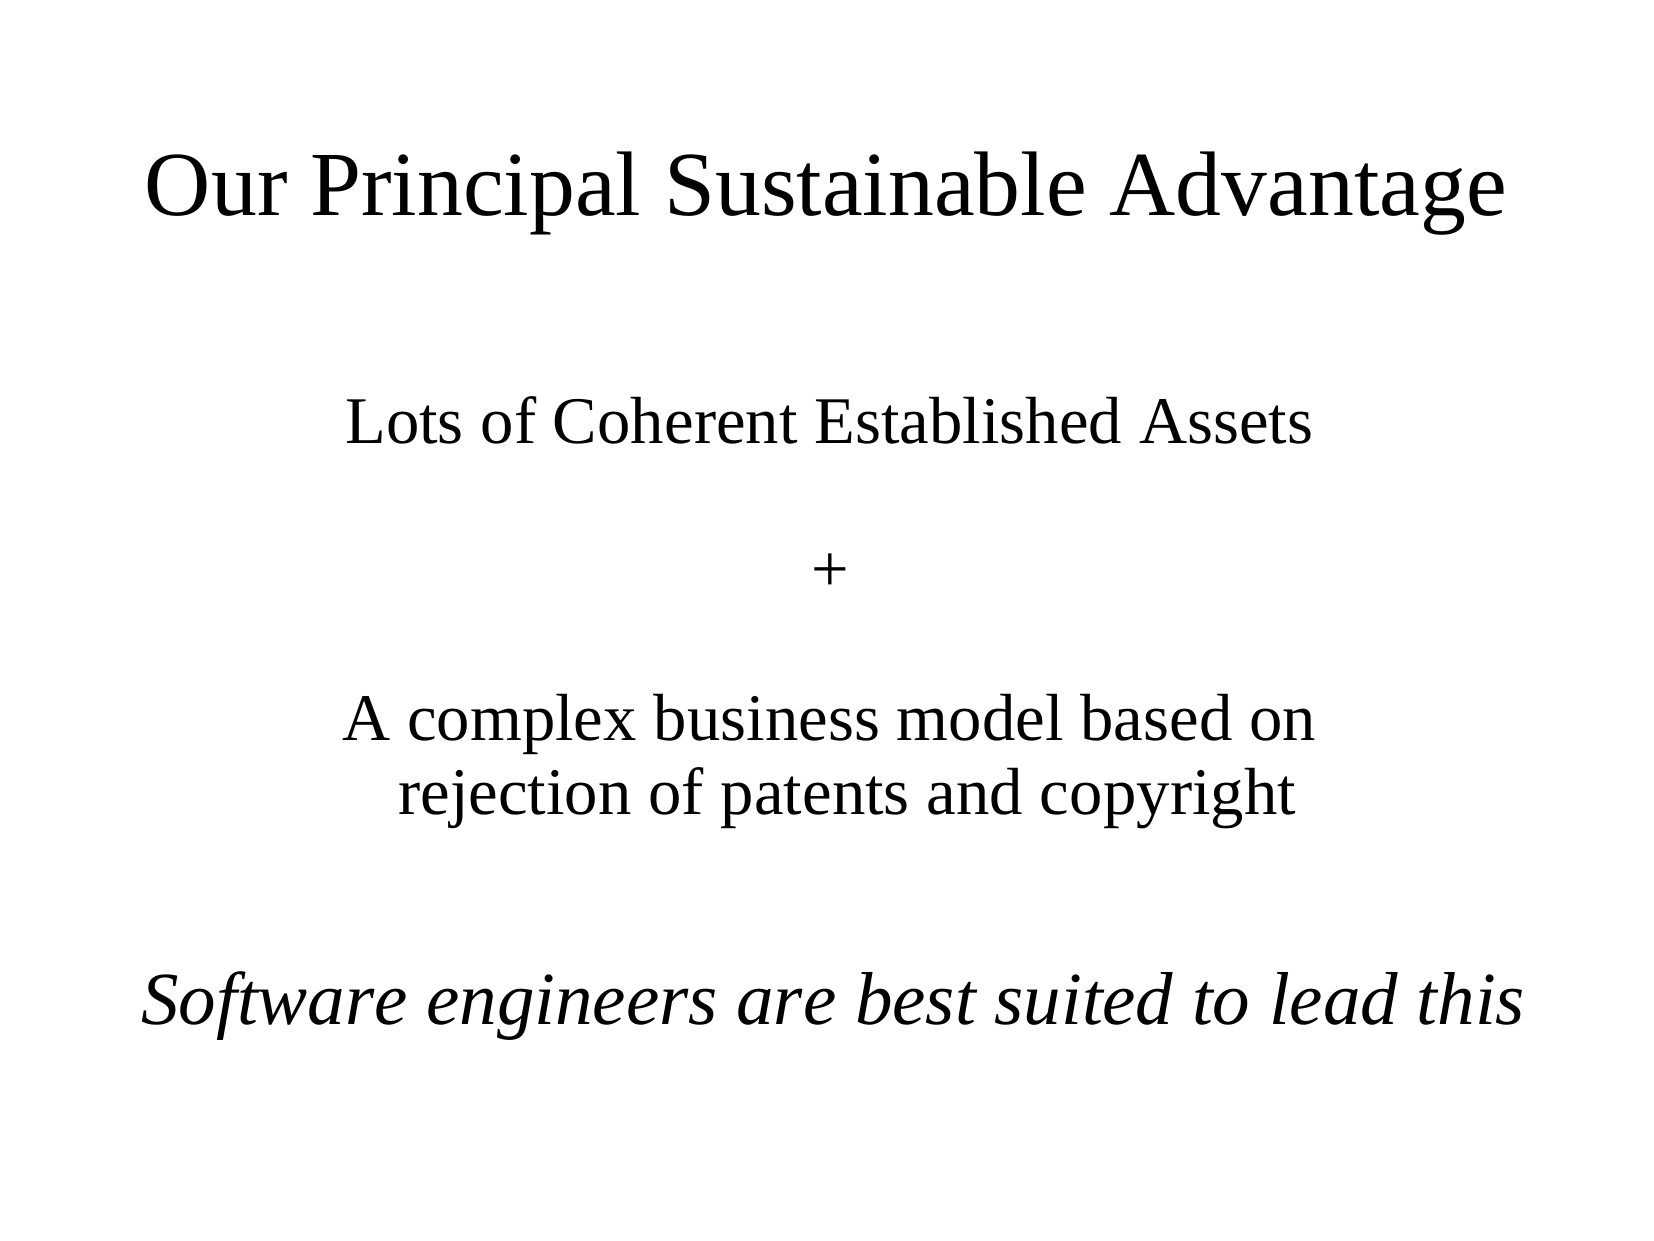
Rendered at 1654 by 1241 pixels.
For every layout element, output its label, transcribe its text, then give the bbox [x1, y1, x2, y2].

title Our Principal Sustainable Advantage [121, 102, 1534, 267]
text_box Software engineers are best suited to lead this [45, 958, 1622, 1107]
subtitle Lots of Coherent Established Assets + A complex business model based on rejection of patents and copyright [103, 286, 1522, 853]
